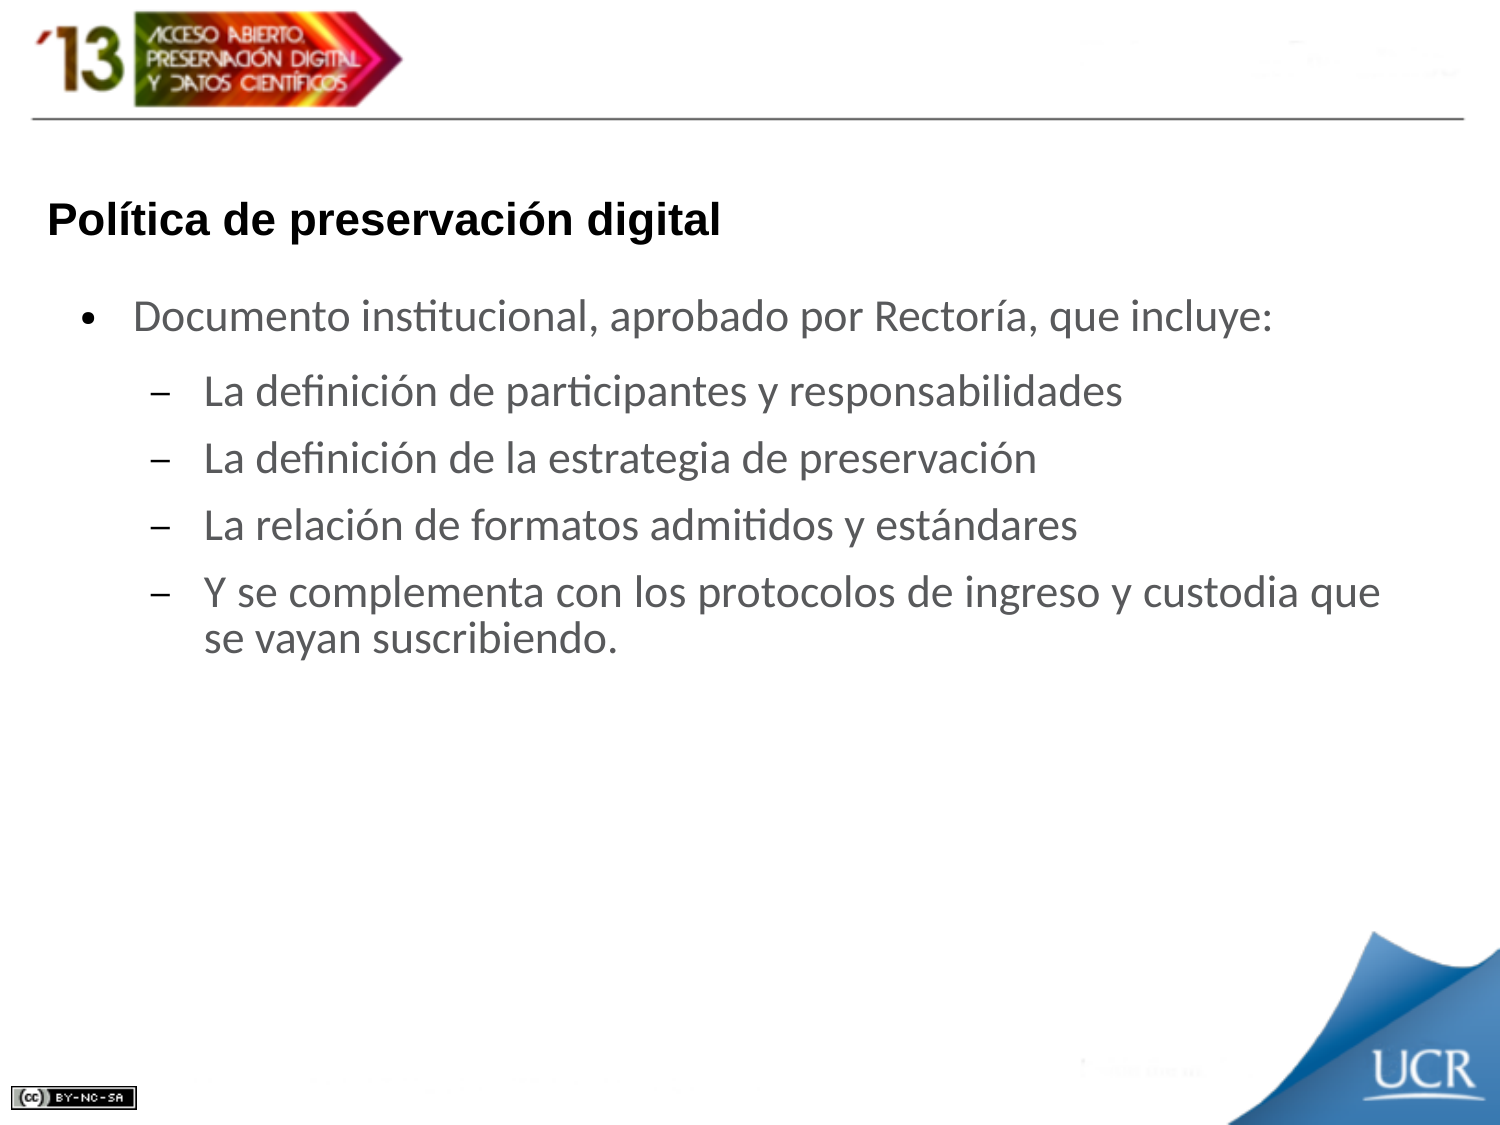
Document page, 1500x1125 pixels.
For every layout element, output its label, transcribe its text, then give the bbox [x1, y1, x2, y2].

title Política de preservación digital [32, 119, 1383, 308]
picture [0, 0, 1500, 1125]
list Documento institucional, aprobado por Rectoría, que incluye: La definición de participantes y responsabilidades La definición de la estrategia de preservación La relación de formatos admitidos y estándares Y se complementa con los protocolos de ingreso y custodia que se vayan suscribiendo. [47, 289, 1398, 999]
